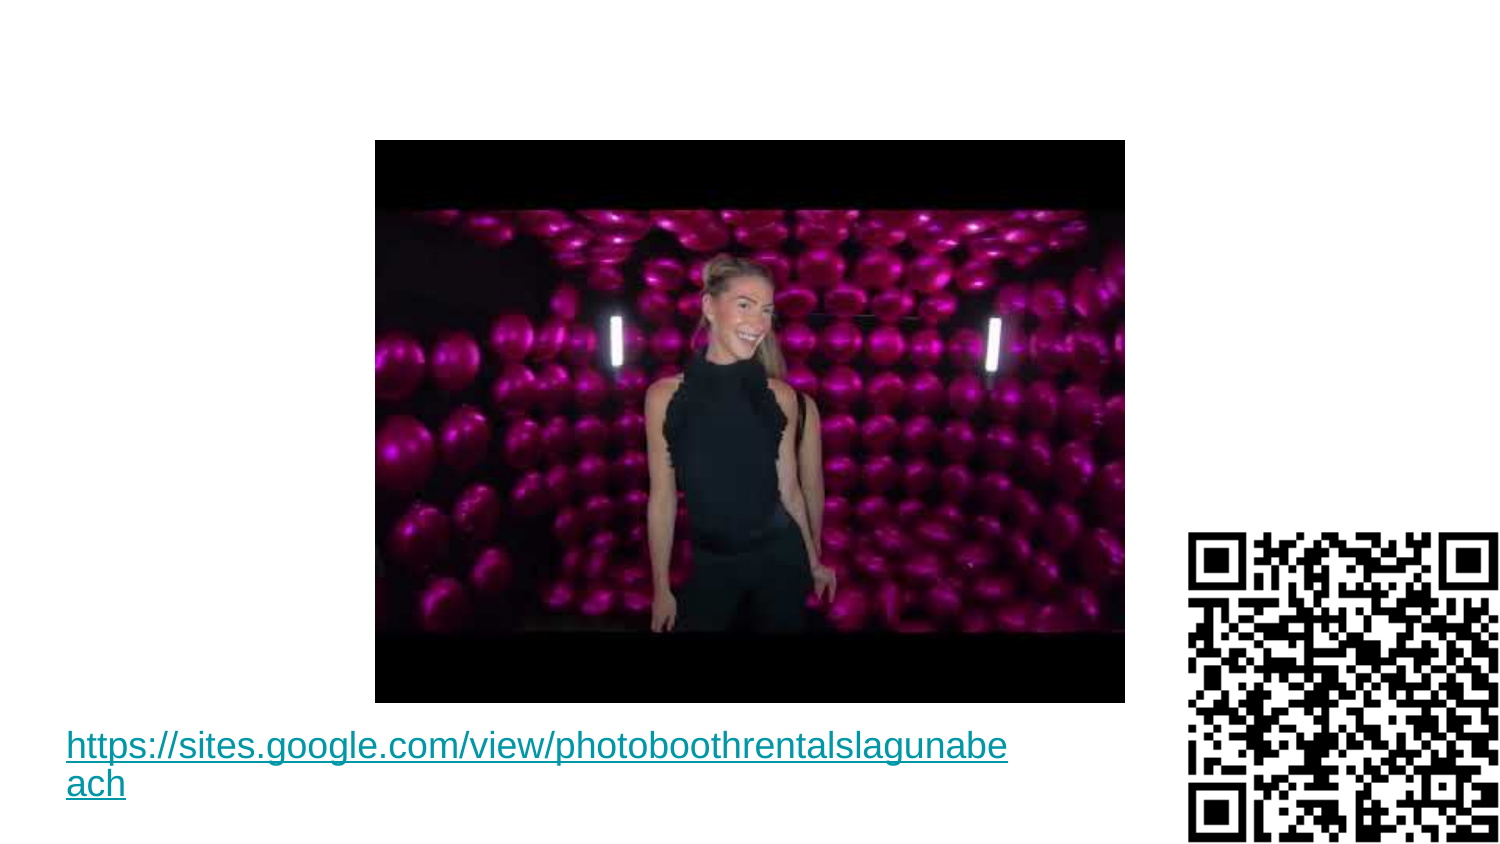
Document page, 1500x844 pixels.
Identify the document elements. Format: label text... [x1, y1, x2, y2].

picture [1187, 531, 1500, 844]
list https://sites.google.com/view/photoboothrentalslagunabeach [51, 694, 1036, 794]
picture [375, 140, 1125, 704]
